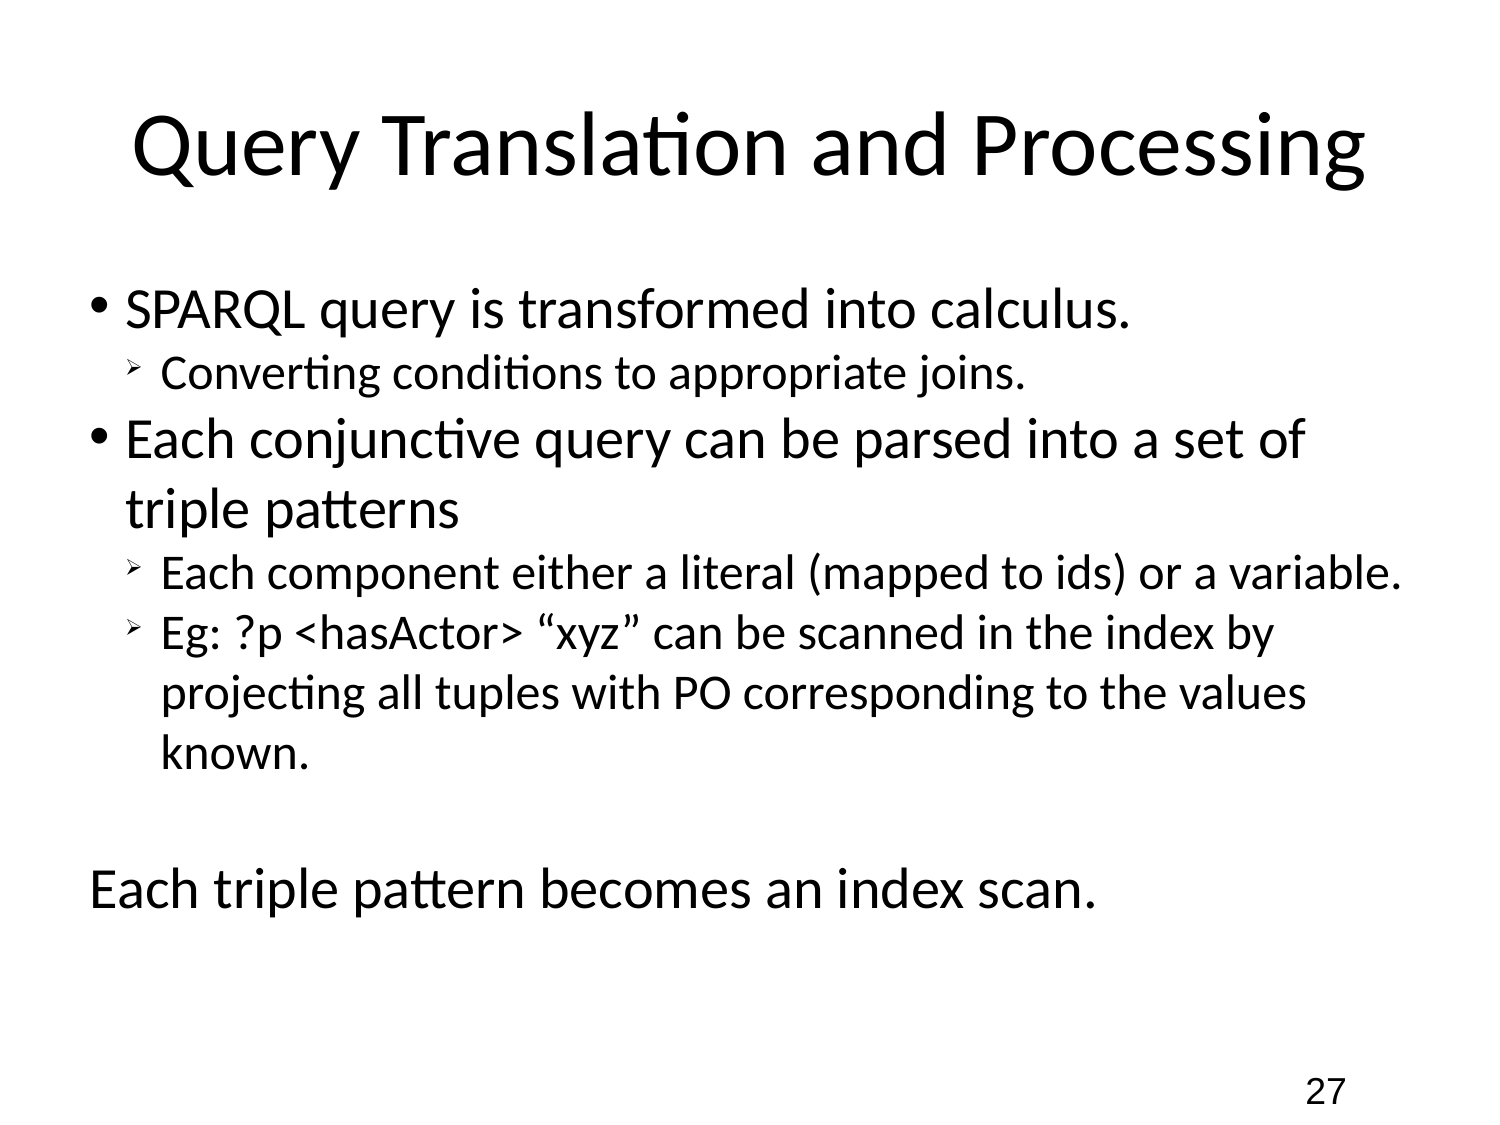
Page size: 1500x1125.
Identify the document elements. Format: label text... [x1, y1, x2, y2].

text_box SPARQL query is transformed into calculus. Converting conditions to appropriate joins. Each conjunctive query can be parsed into a set of triple patterns Each component either a literal (mapped to ids) or a variable. Eg: ?p <hasActor> “xyz” can be scanned in the index by projecting all tuples with PO corresponding to the values known. Each triple pattern becomes an index scan. [75, 262, 1425, 1005]
text_box Query Translation and Processing [75, 45, 1425, 233]
